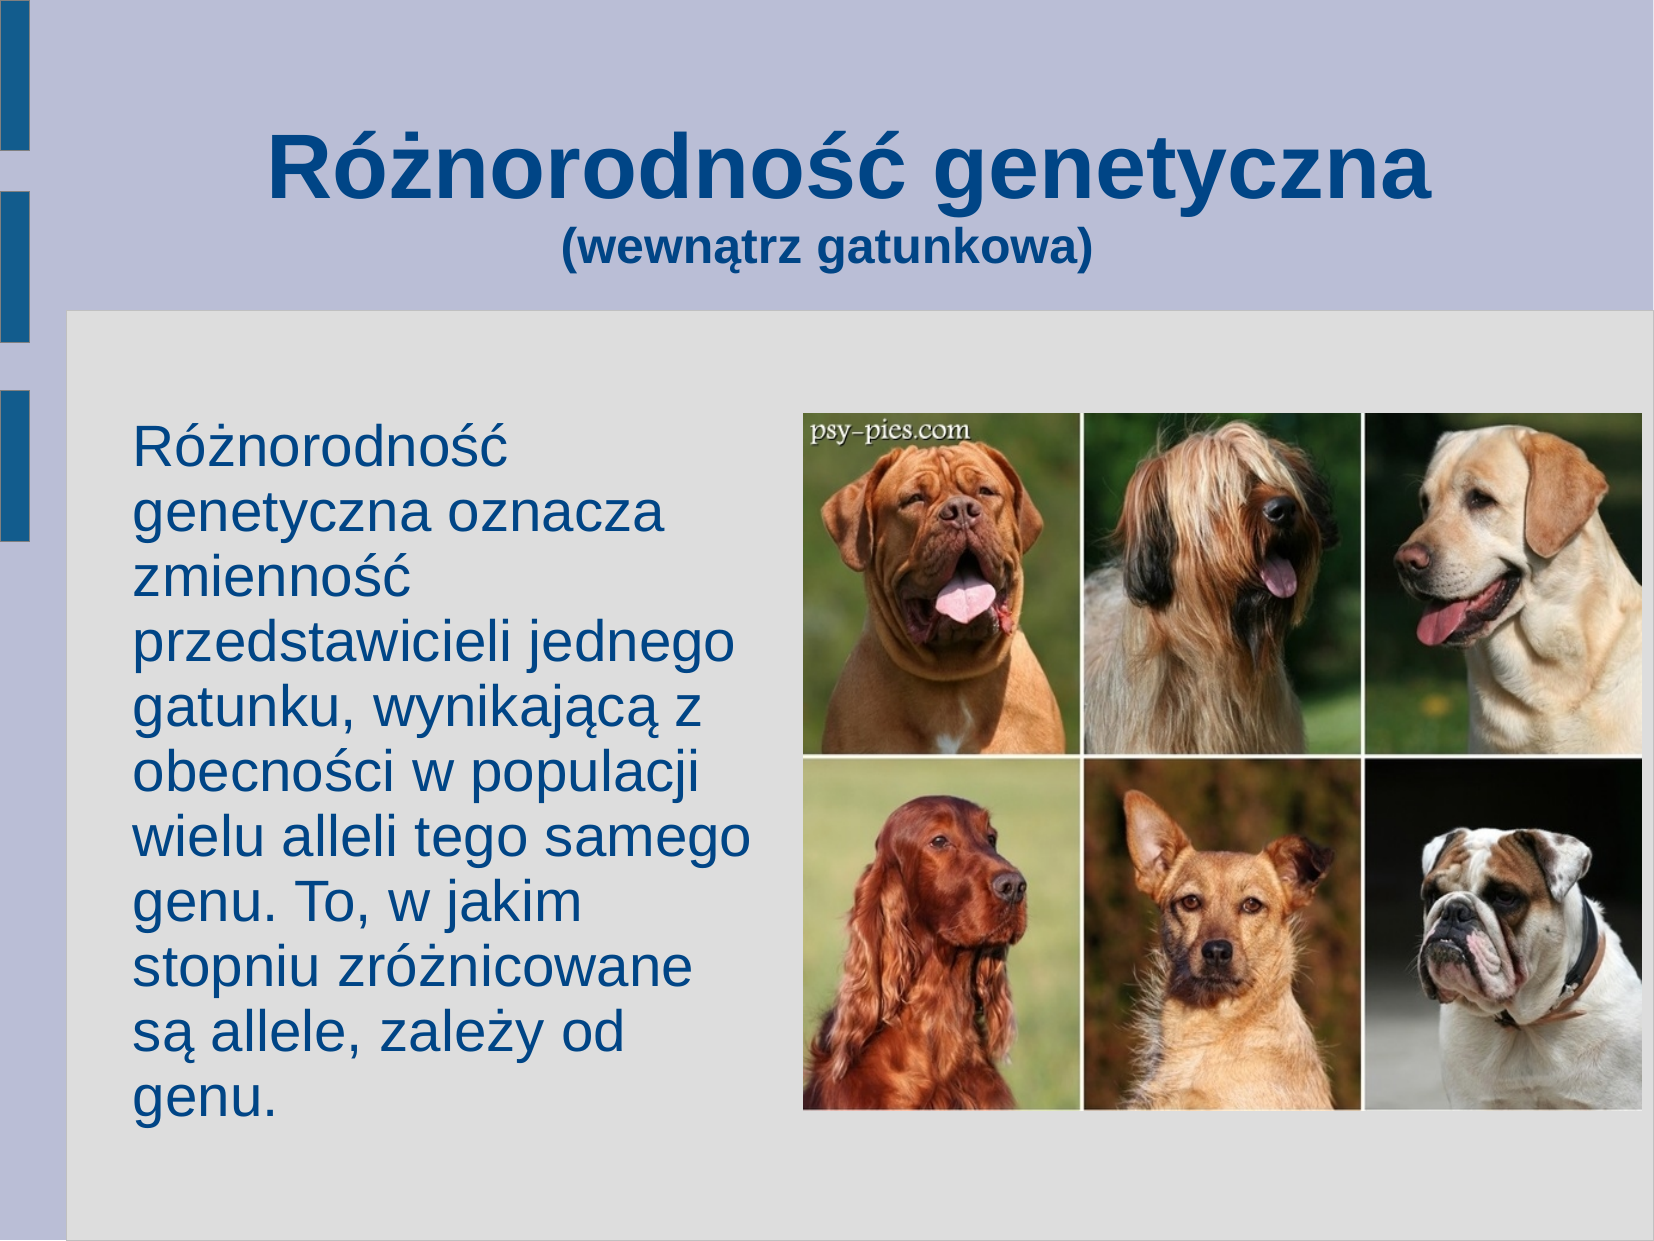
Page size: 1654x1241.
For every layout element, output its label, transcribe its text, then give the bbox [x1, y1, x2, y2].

title Różnorodność genetyczna (wewnątrz gatunkowa) [121, 91, 1534, 299]
text_box Różnorodność genetyczna oznacza zmienność przedstawicieli jednego gatunku, wynikającą z obecności w populacji wielu alleli tego samego genu. To, w jakim stopniu zróżnicowane są allele, zależy od genu. [82, 406, 780, 1134]
picture [803, 413, 1642, 1111]
